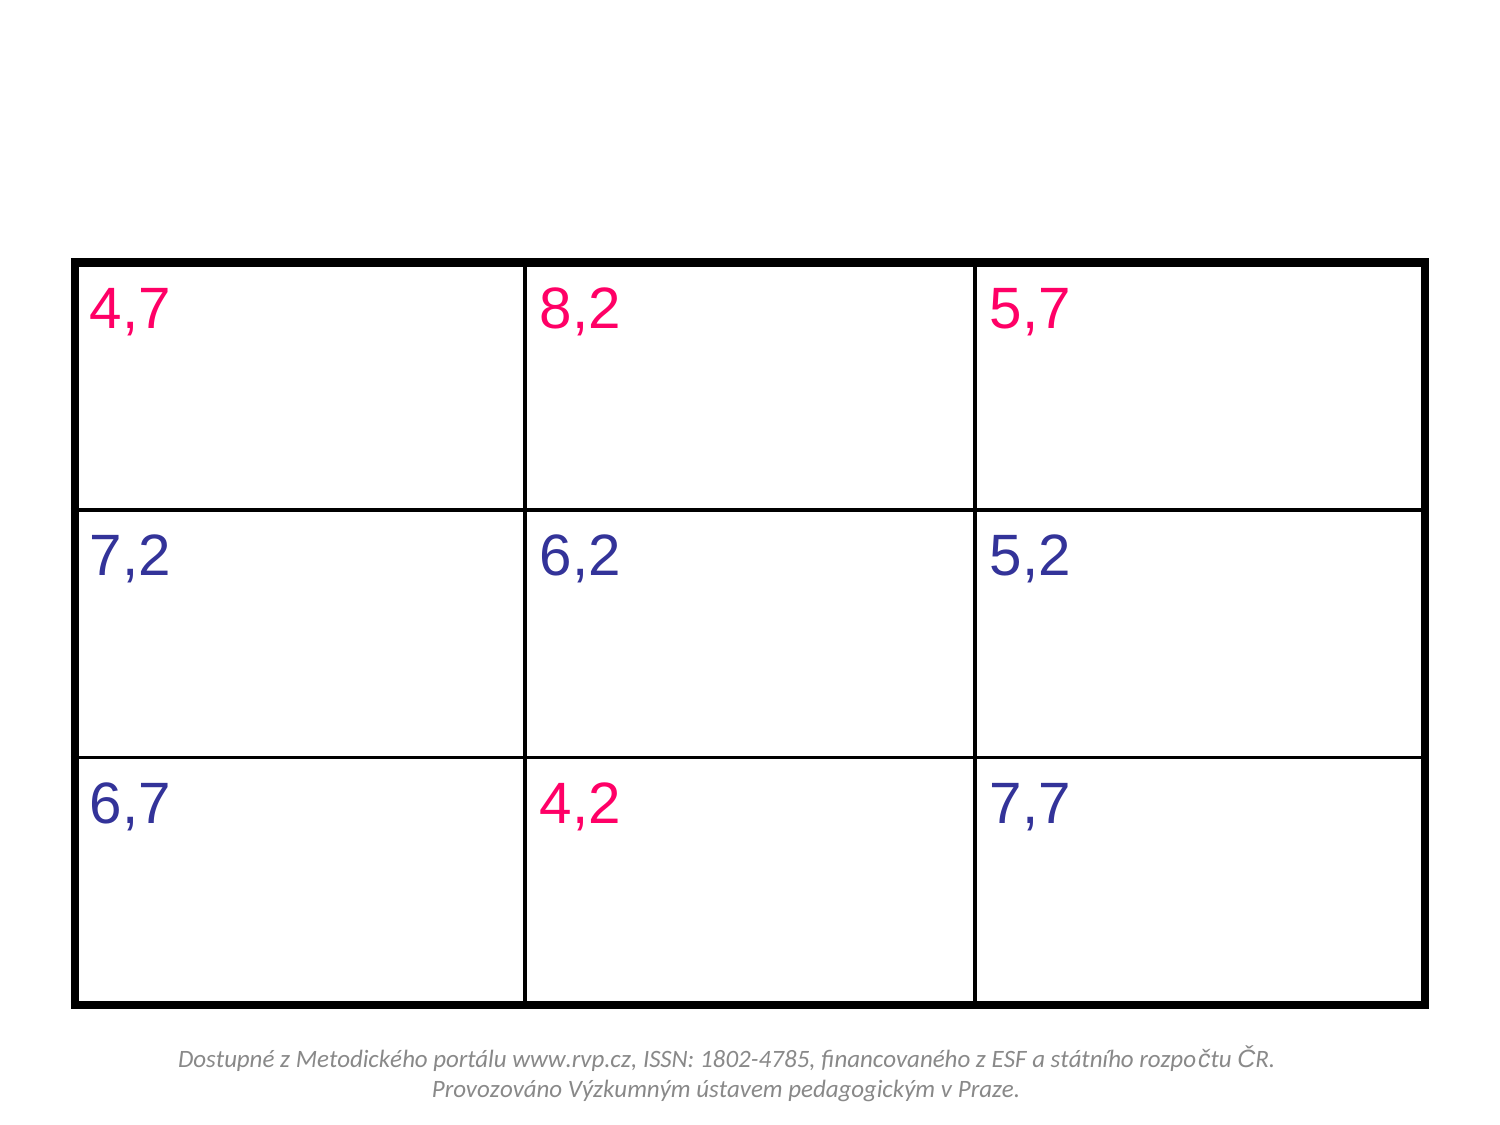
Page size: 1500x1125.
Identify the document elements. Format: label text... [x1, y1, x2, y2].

text_box Dostupné z Metodického portálu www.rvp.cz, ISSN: 1802-4785, financovaného z ESF a státního rozpočtu ČR. Provozováno Výzkumným ústavem pedagogickým v Praze. [105, 1042, 1348, 1103]
table_header 8,2 [527, 267, 973, 508]
table_cell 4,2 [527, 759, 973, 1001]
table_header 4,7 [79, 267, 523, 508]
table_cell 5,2 [977, 512, 1421, 756]
table_header 5,7 [977, 267, 1421, 508]
table_cell 6,2 [527, 512, 973, 756]
table_cell 7,7 [977, 759, 1421, 1001]
table_cell 6,7 [79, 759, 523, 1001]
table_cell 7,2 [79, 512, 523, 756]
